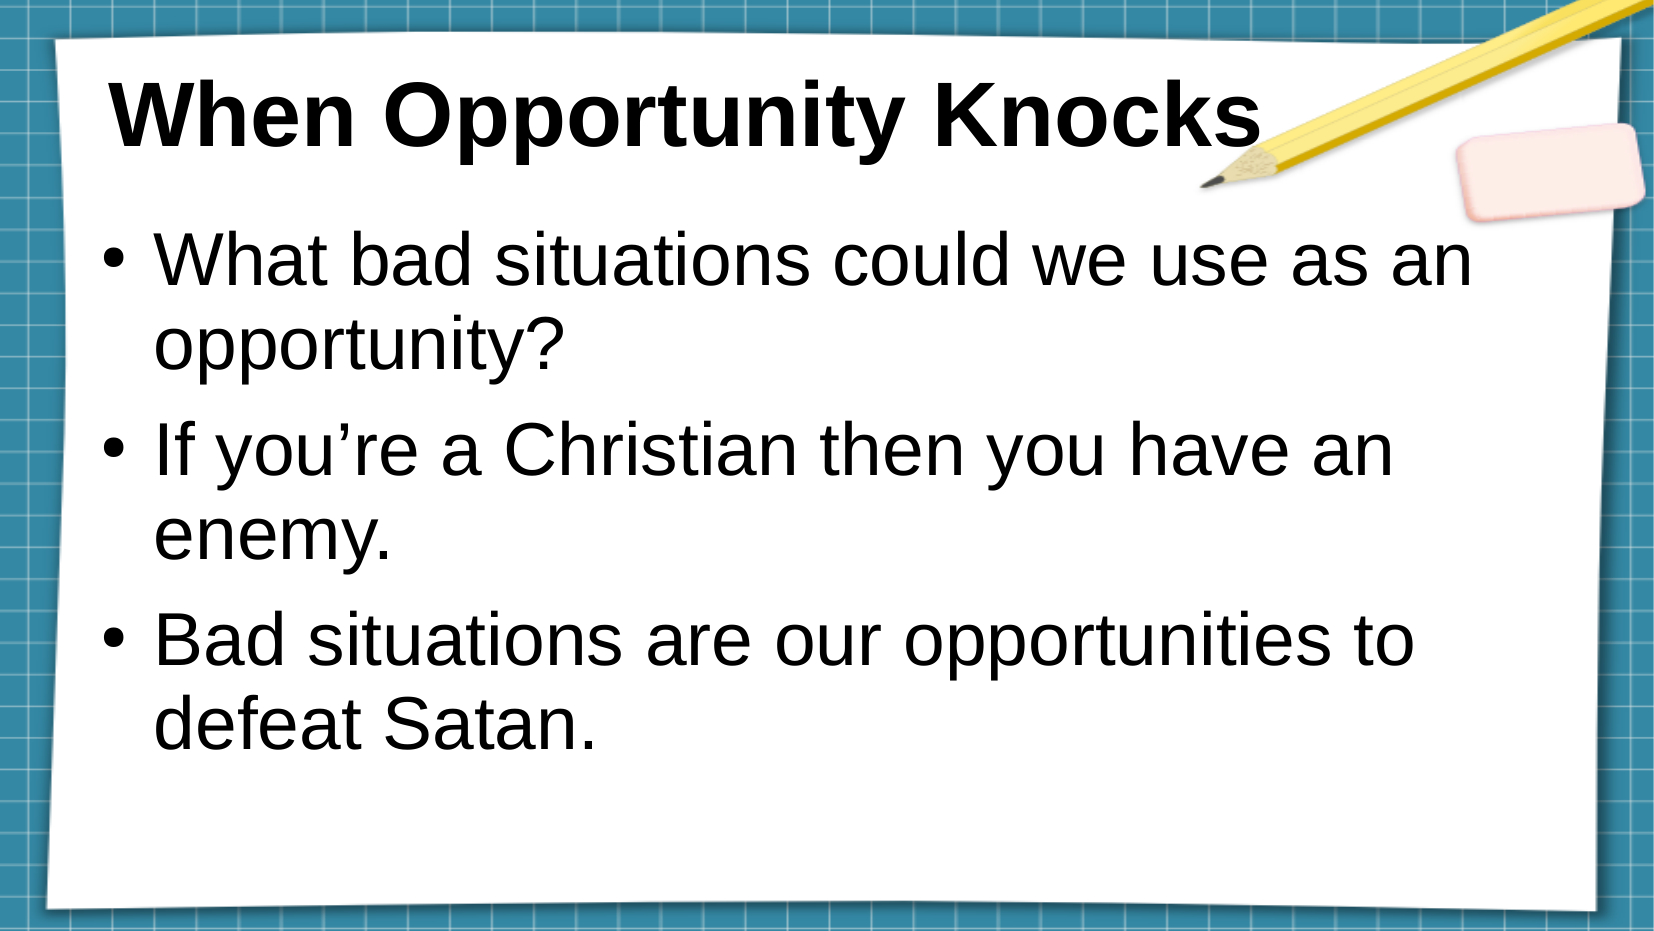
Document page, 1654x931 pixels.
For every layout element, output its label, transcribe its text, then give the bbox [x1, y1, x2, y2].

title When Opportunity Knocks [82, 37, 1291, 193]
list What bad situations could we use as an opportunity? If you’re a Christian then you have an enemy. Bad situations are our opportunities to defeat Satan. [82, 217, 1571, 871]
picture [0, 0, 1654, 931]
